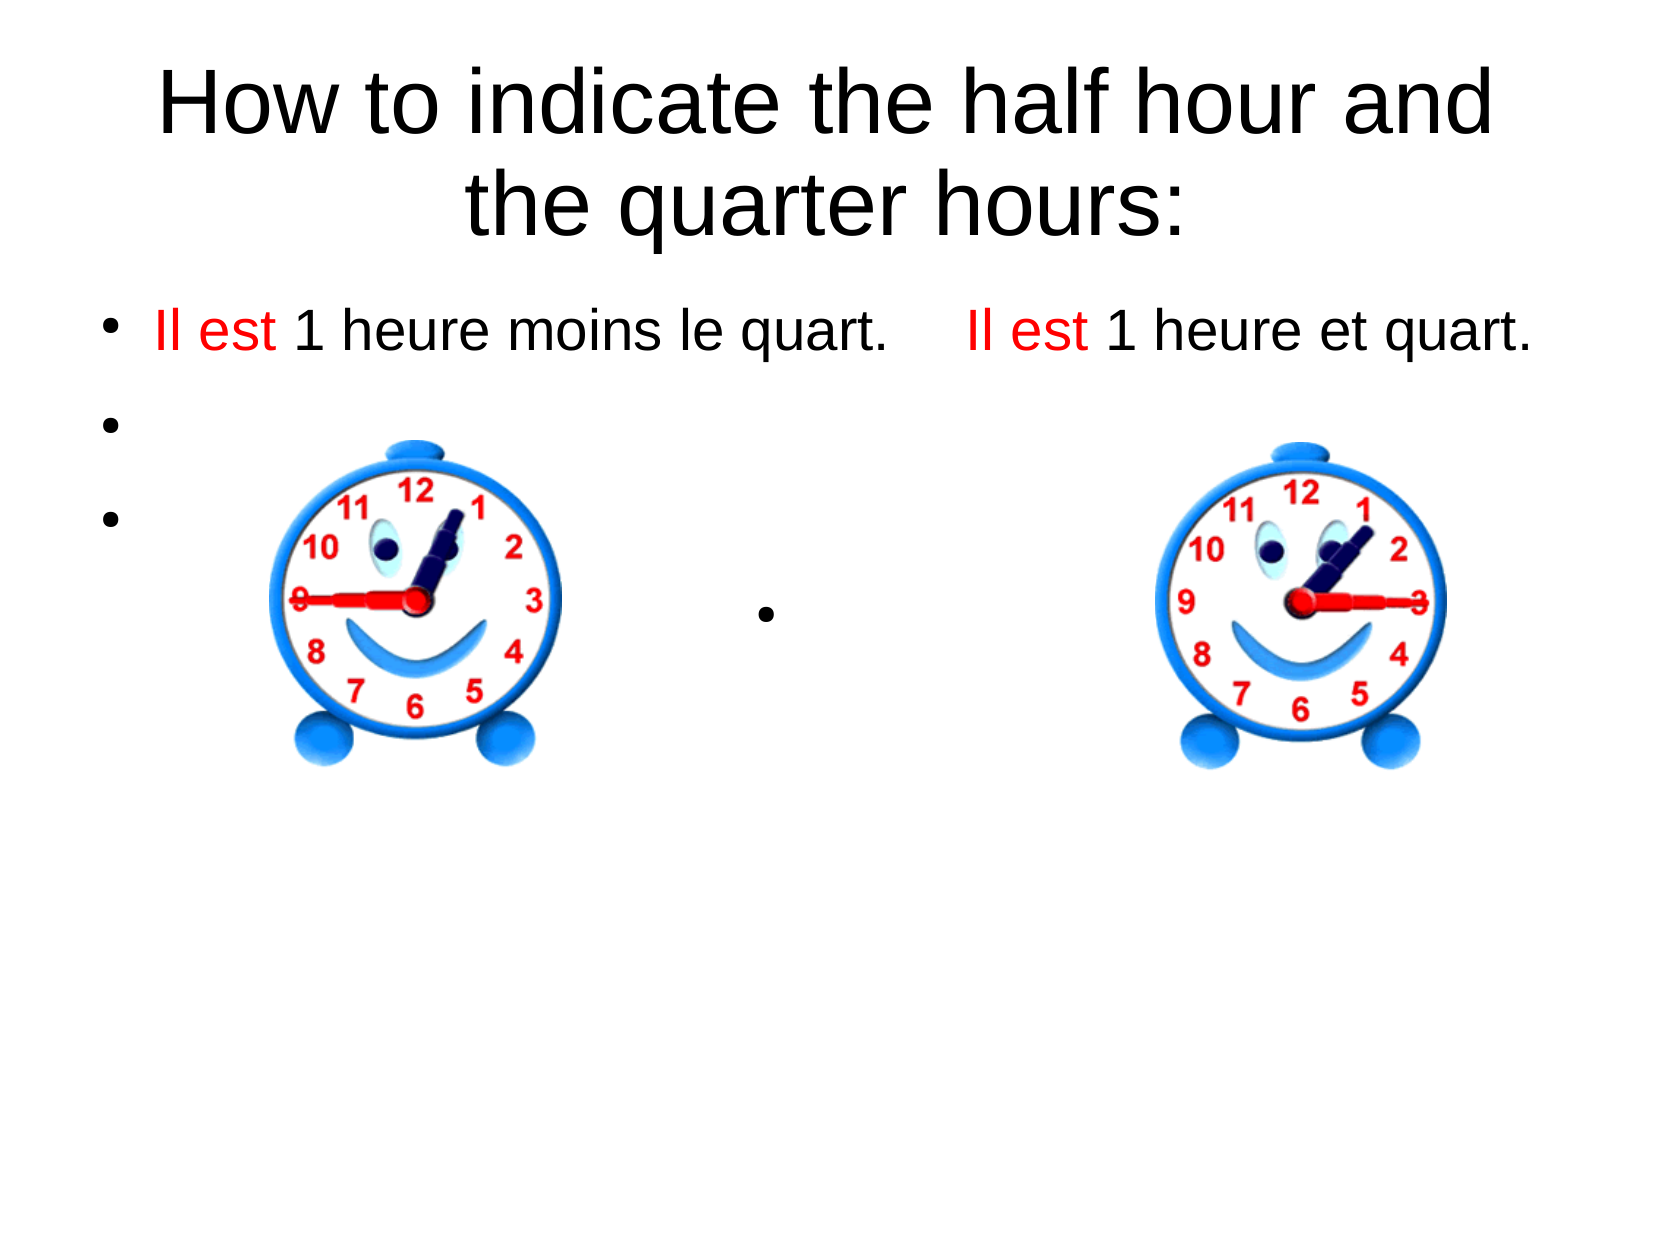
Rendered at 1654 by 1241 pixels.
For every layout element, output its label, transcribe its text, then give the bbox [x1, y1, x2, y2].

picture [1155, 442, 1447, 771]
picture [269, 440, 562, 768]
list Il est 1 heure moins le quart. Il est 1 heure et quart. [82, 290, 1571, 1109]
title How to indicate the half hour and the quarter hours: [82, 49, 1571, 257]
